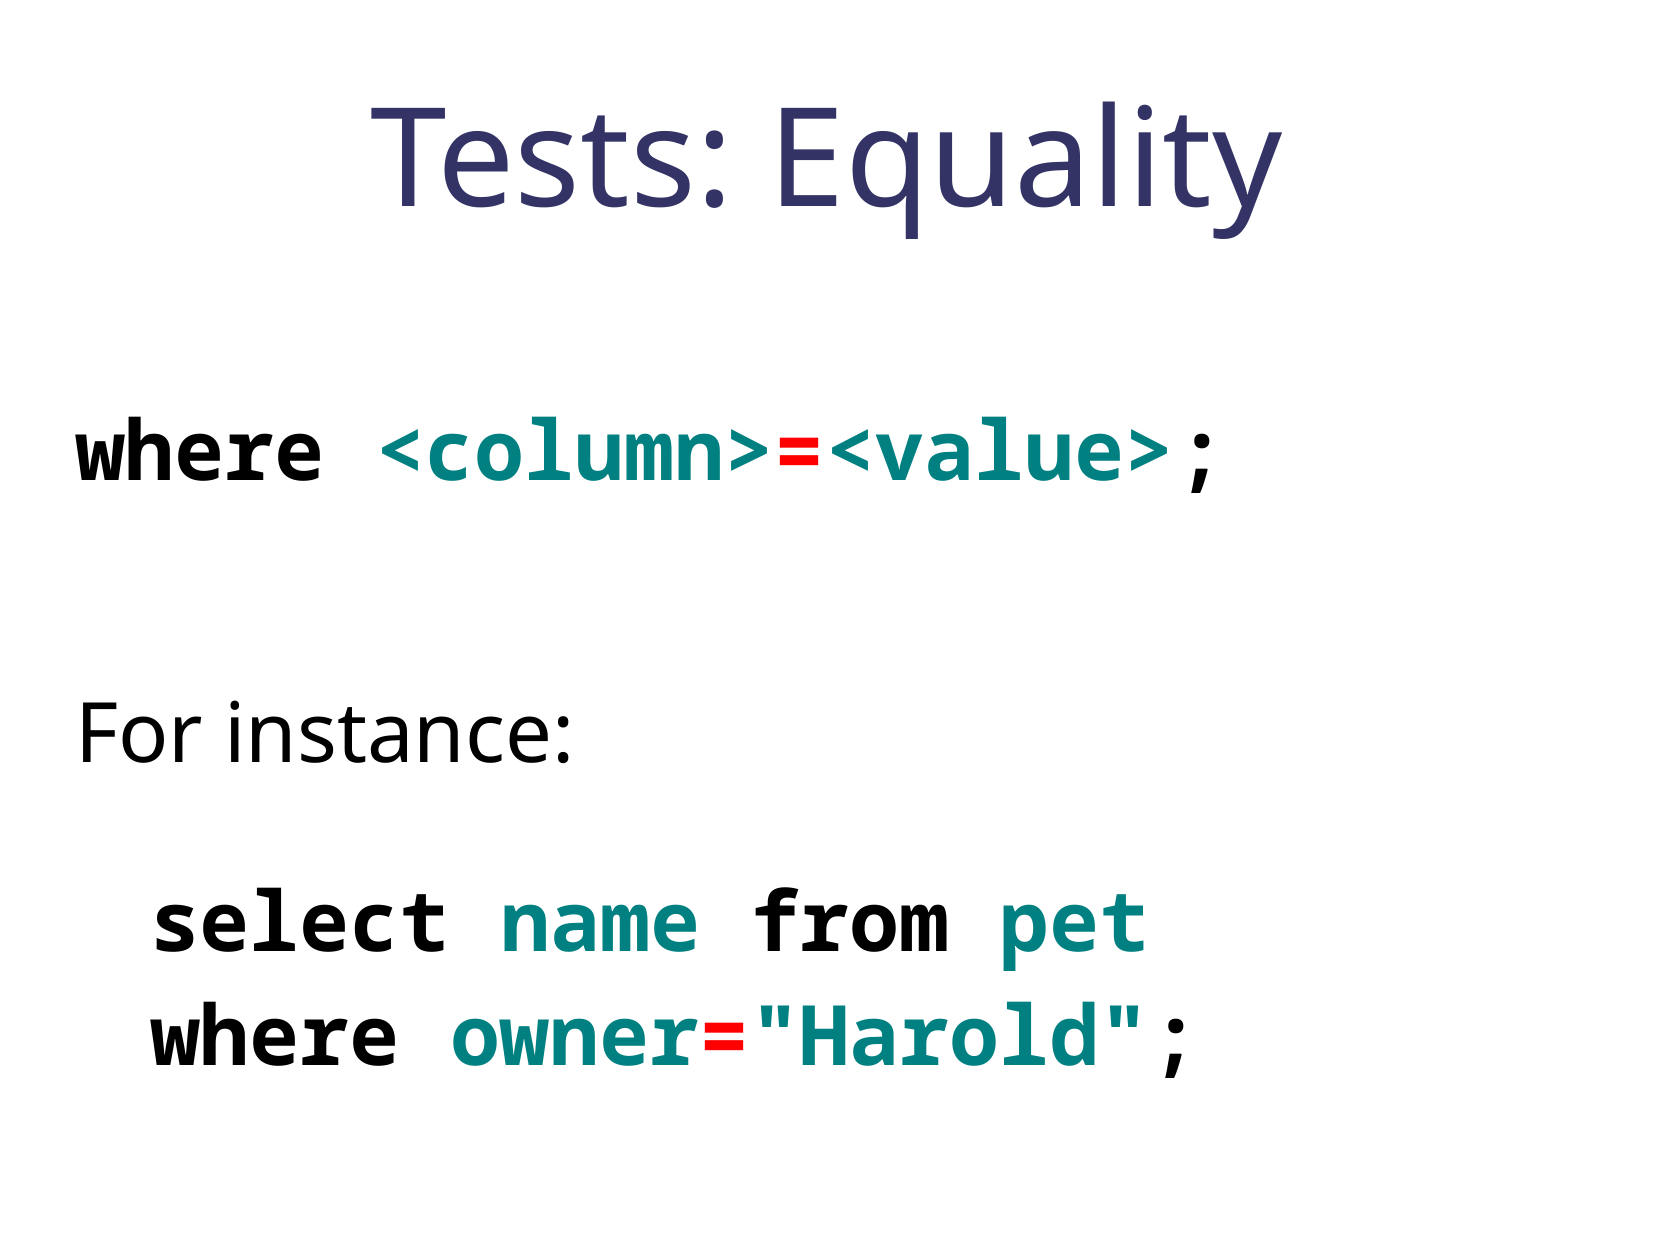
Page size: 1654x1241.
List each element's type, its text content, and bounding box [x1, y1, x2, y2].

title Tests: Equality [82, 56, 1571, 250]
text_box select name from pet where owner="Harold"; [150, 863, 1560, 1055]
subtitle where <column>=<value>; [75, 391, 1560, 551]
text_box For instance: [75, 673, 1654, 863]
